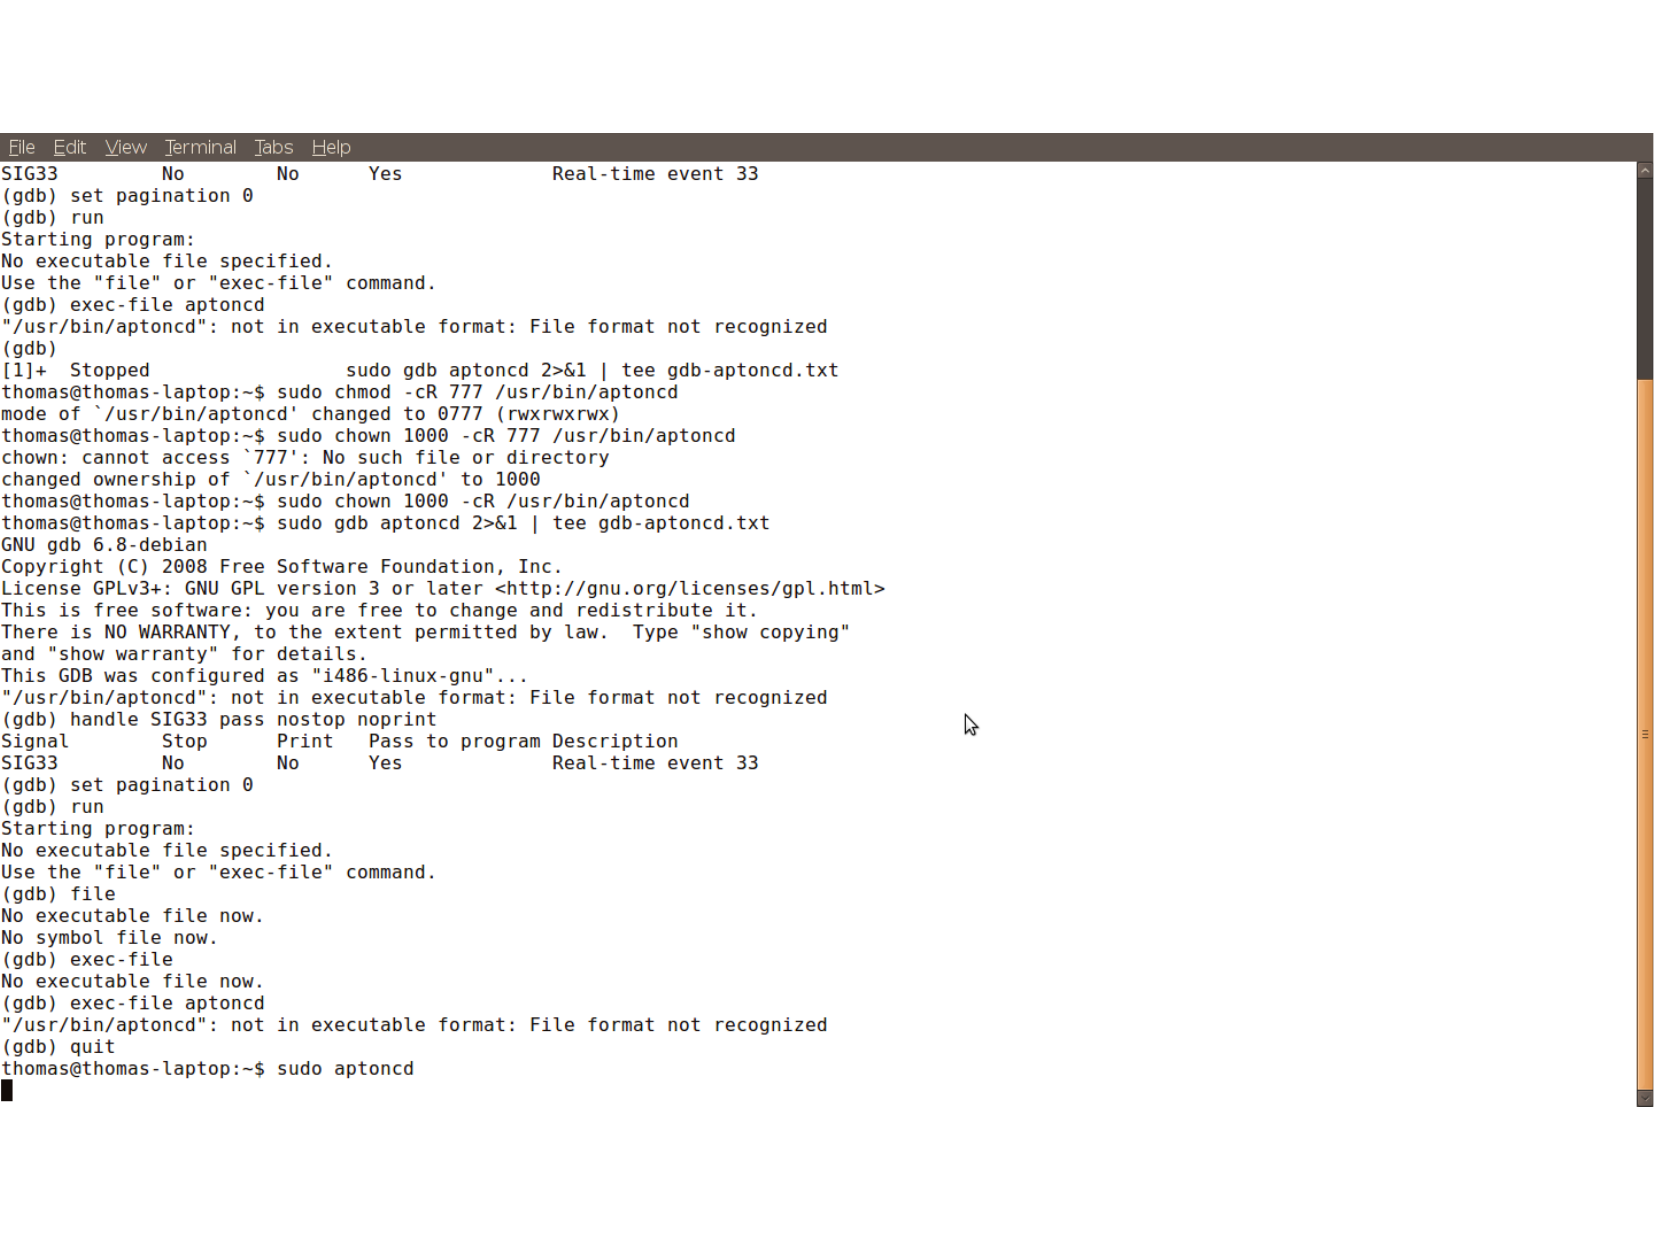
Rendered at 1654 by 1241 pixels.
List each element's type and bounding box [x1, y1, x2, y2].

picture [0, 133, 1654, 1107]
